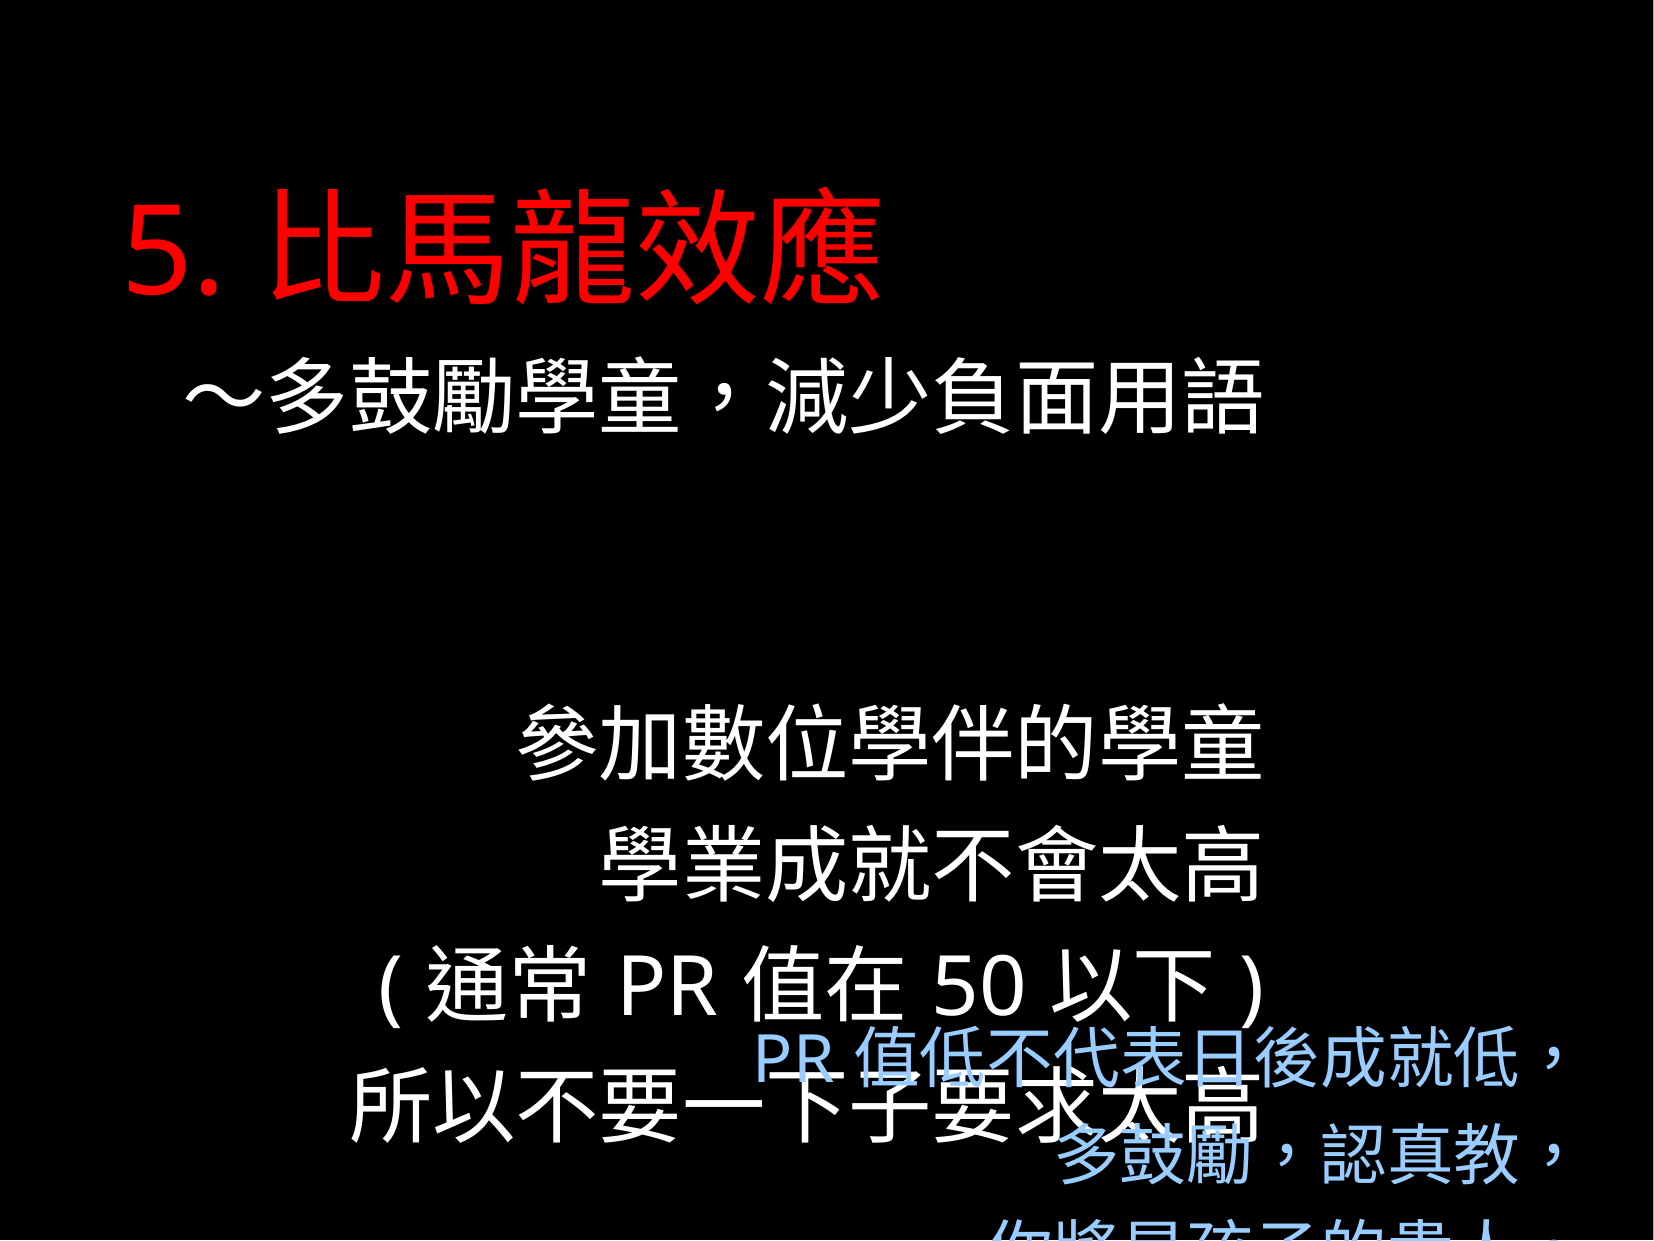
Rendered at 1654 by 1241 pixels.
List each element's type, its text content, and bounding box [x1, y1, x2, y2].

text_box PR值低不代表日後成就低， 多鼓勵，認真教， 你將是孩子的貴人。 [738, 997, 1606, 1213]
text_box 5.比馬龍效應 ～多鼓勵學童，減少負面用語 參加數位學伴的學童 學業成就不會太高 (通常PR值在50以下) 所以不要一下子要求太高 [106, 141, 1595, 948]
